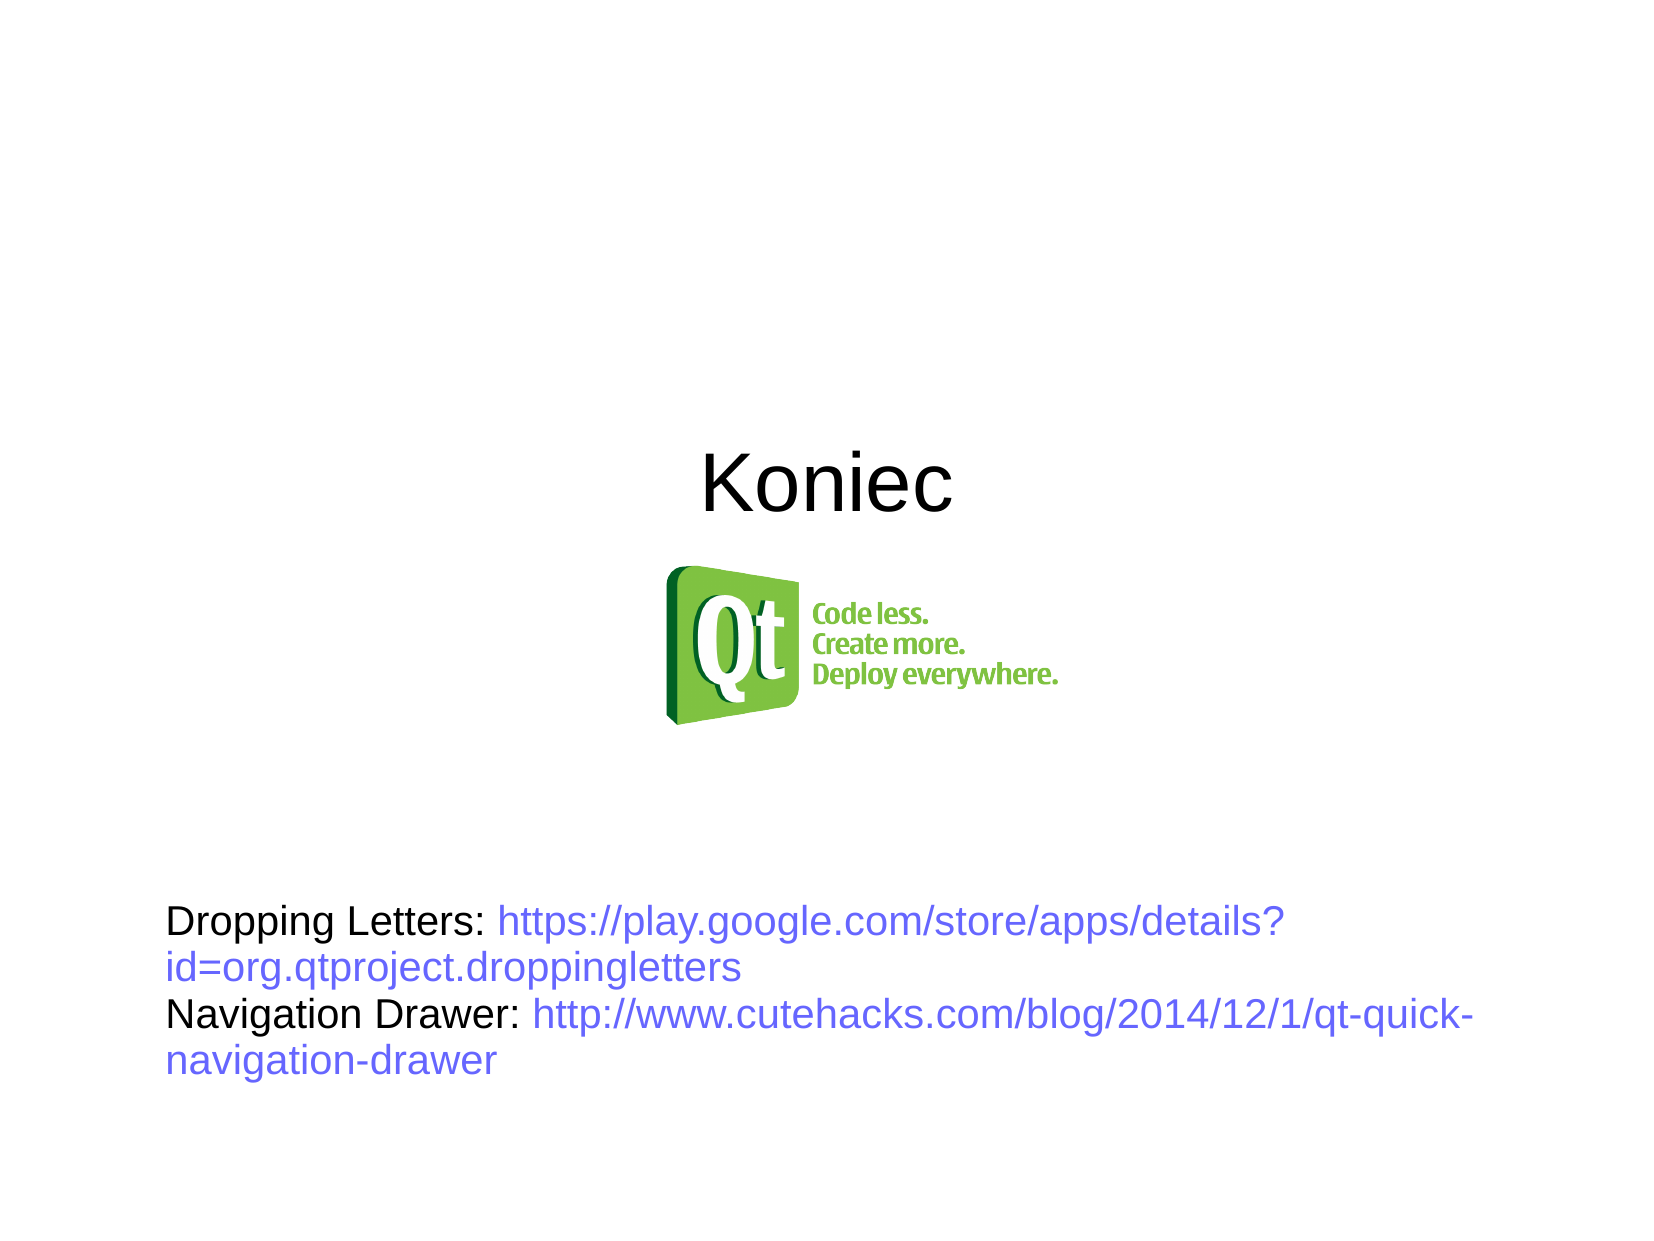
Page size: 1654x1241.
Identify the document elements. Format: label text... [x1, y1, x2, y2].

subtitle Koniec [82, 49, 1571, 1010]
picture [637, 531, 1087, 756]
text_box Dropping Letters: https://play.google.com/store/apps/details?id=org.qtproject.droppingletters Navigation Drawer: http://www.cutehacks.com/blog/2014/12/1/qt-quick-navigation-drawer [165, 897, 1583, 1146]
